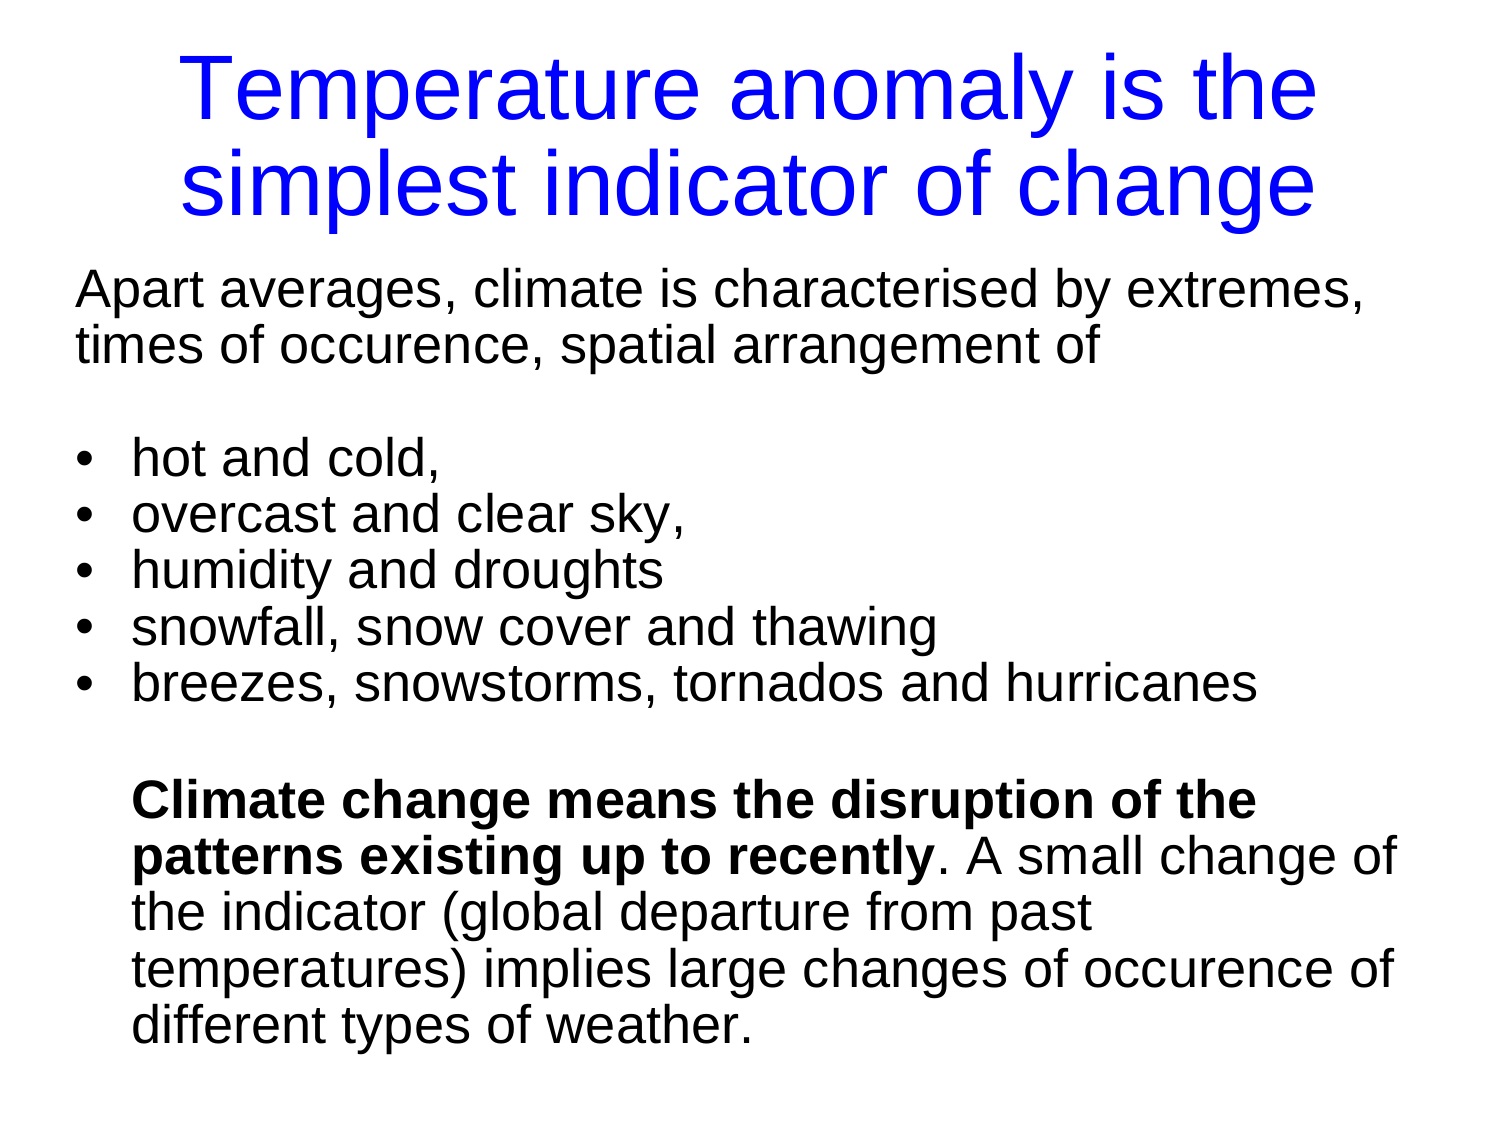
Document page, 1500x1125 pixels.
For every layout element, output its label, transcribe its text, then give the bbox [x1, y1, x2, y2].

list Apart averages, climate is characterised by extremes, times of occurence, spatial arrangement of hot and cold, overcast and clear sky, humidity and droughts snowfall, snow cover and thawing breezes, snowstorms, tornados and hurricanes Climate change means the disruption of the patterns existing up to recently. A small change of the indicator (global departure from past temperatures) implies large changes of occurence of different types of weather. [75, 262, 1425, 1062]
title Temperature anomaly is the simplest indicator of change [75, 21, 1425, 257]
